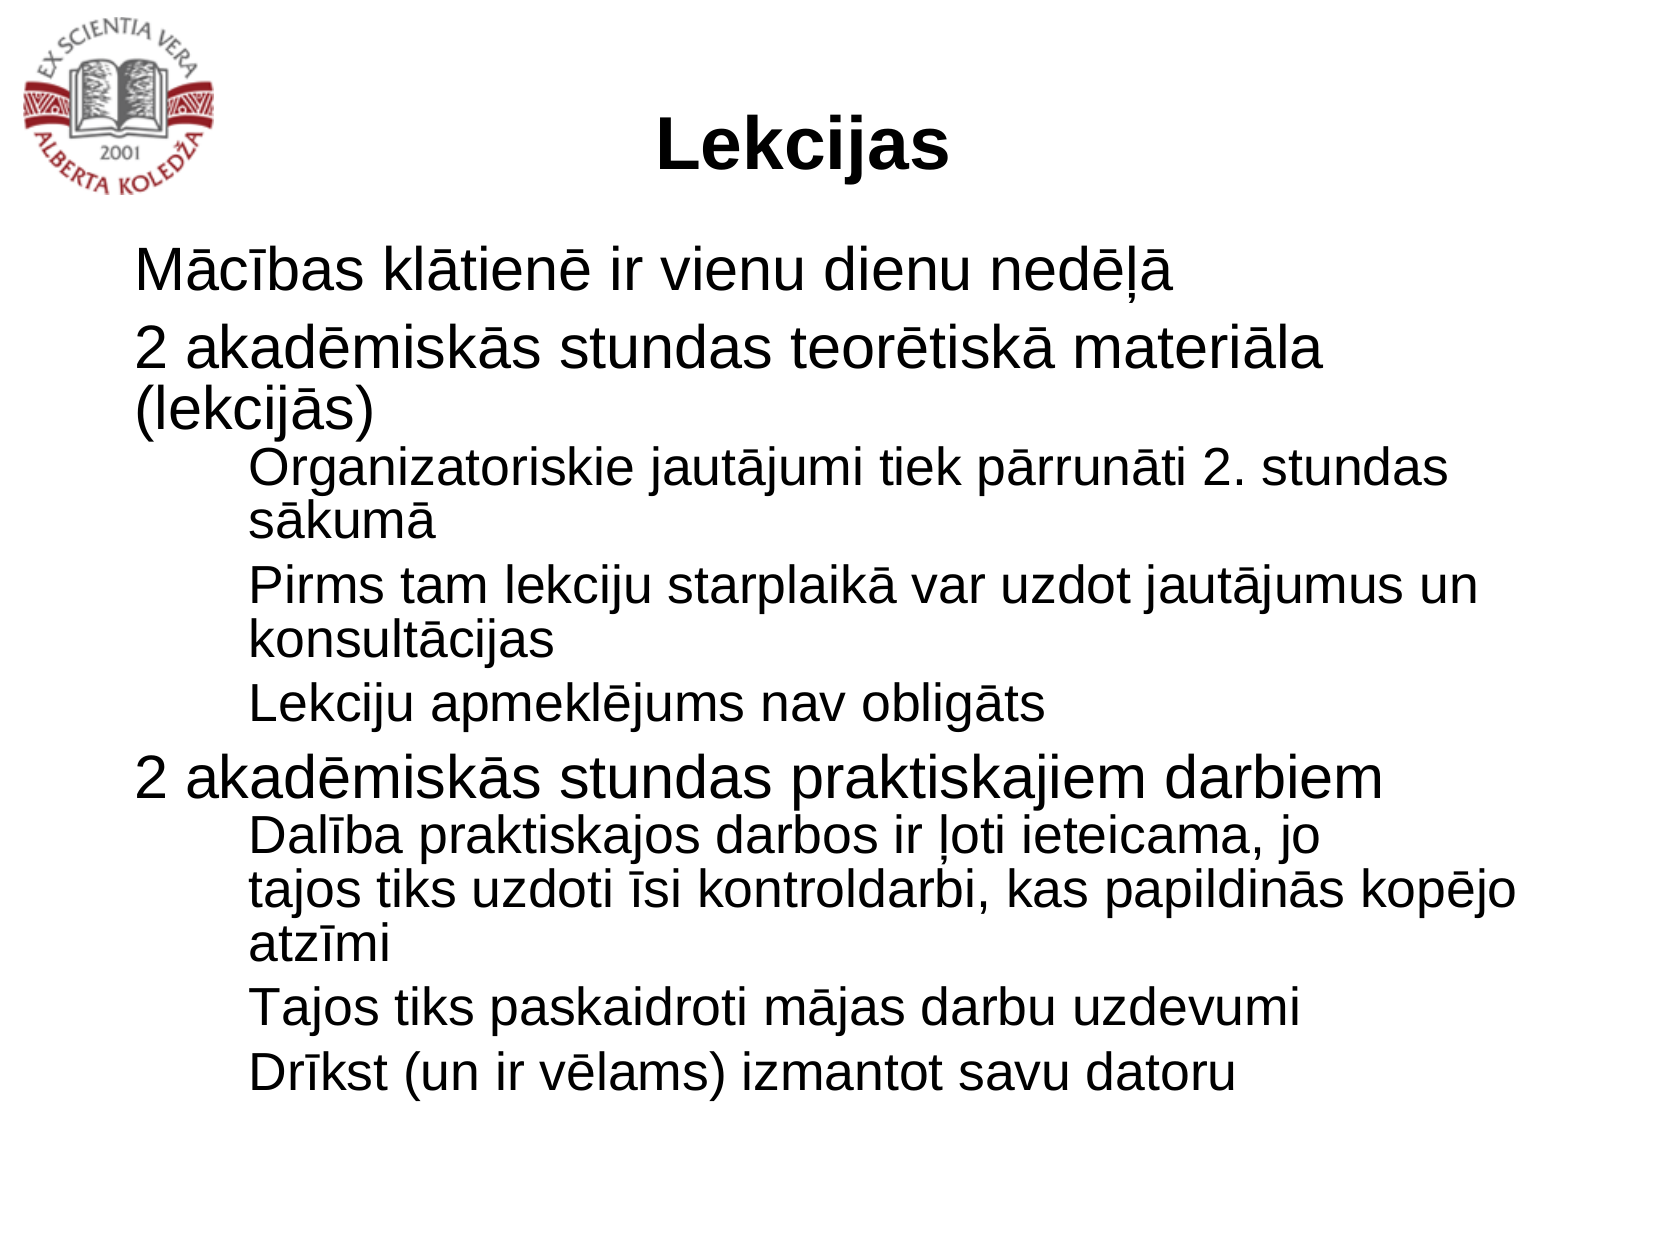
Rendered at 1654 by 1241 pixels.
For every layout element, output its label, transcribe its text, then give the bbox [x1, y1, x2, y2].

picture [23, 17, 214, 195]
title Lekcijas [94, 103, 1512, 188]
list Mācības klātienē ir vienu dienu nedēļā 2 akadēmiskās stundas teorētiskā materiāla (lekcijās) Organizatoriskie jautājumi tiek pārrunāti 2. stundas sākumā Pirms tam lekciju starplaikā var uzdot jautājumus un konsultācijas Lekciju apmeklējums nav obligāts 2 akadēmiskās stundas praktiskajiem darbiem Dalība praktiskajos darbos ir ļoti ieteicama, jo tajos tiks uzdoti īsi kontroldarbi, kas papildinās kopējo atzīmi Tajos tiks paskaidroti mājas darbu uzdevumi Drīkst (un ir vēlams) izmantot savu datoru [82, 236, 1569, 1107]
